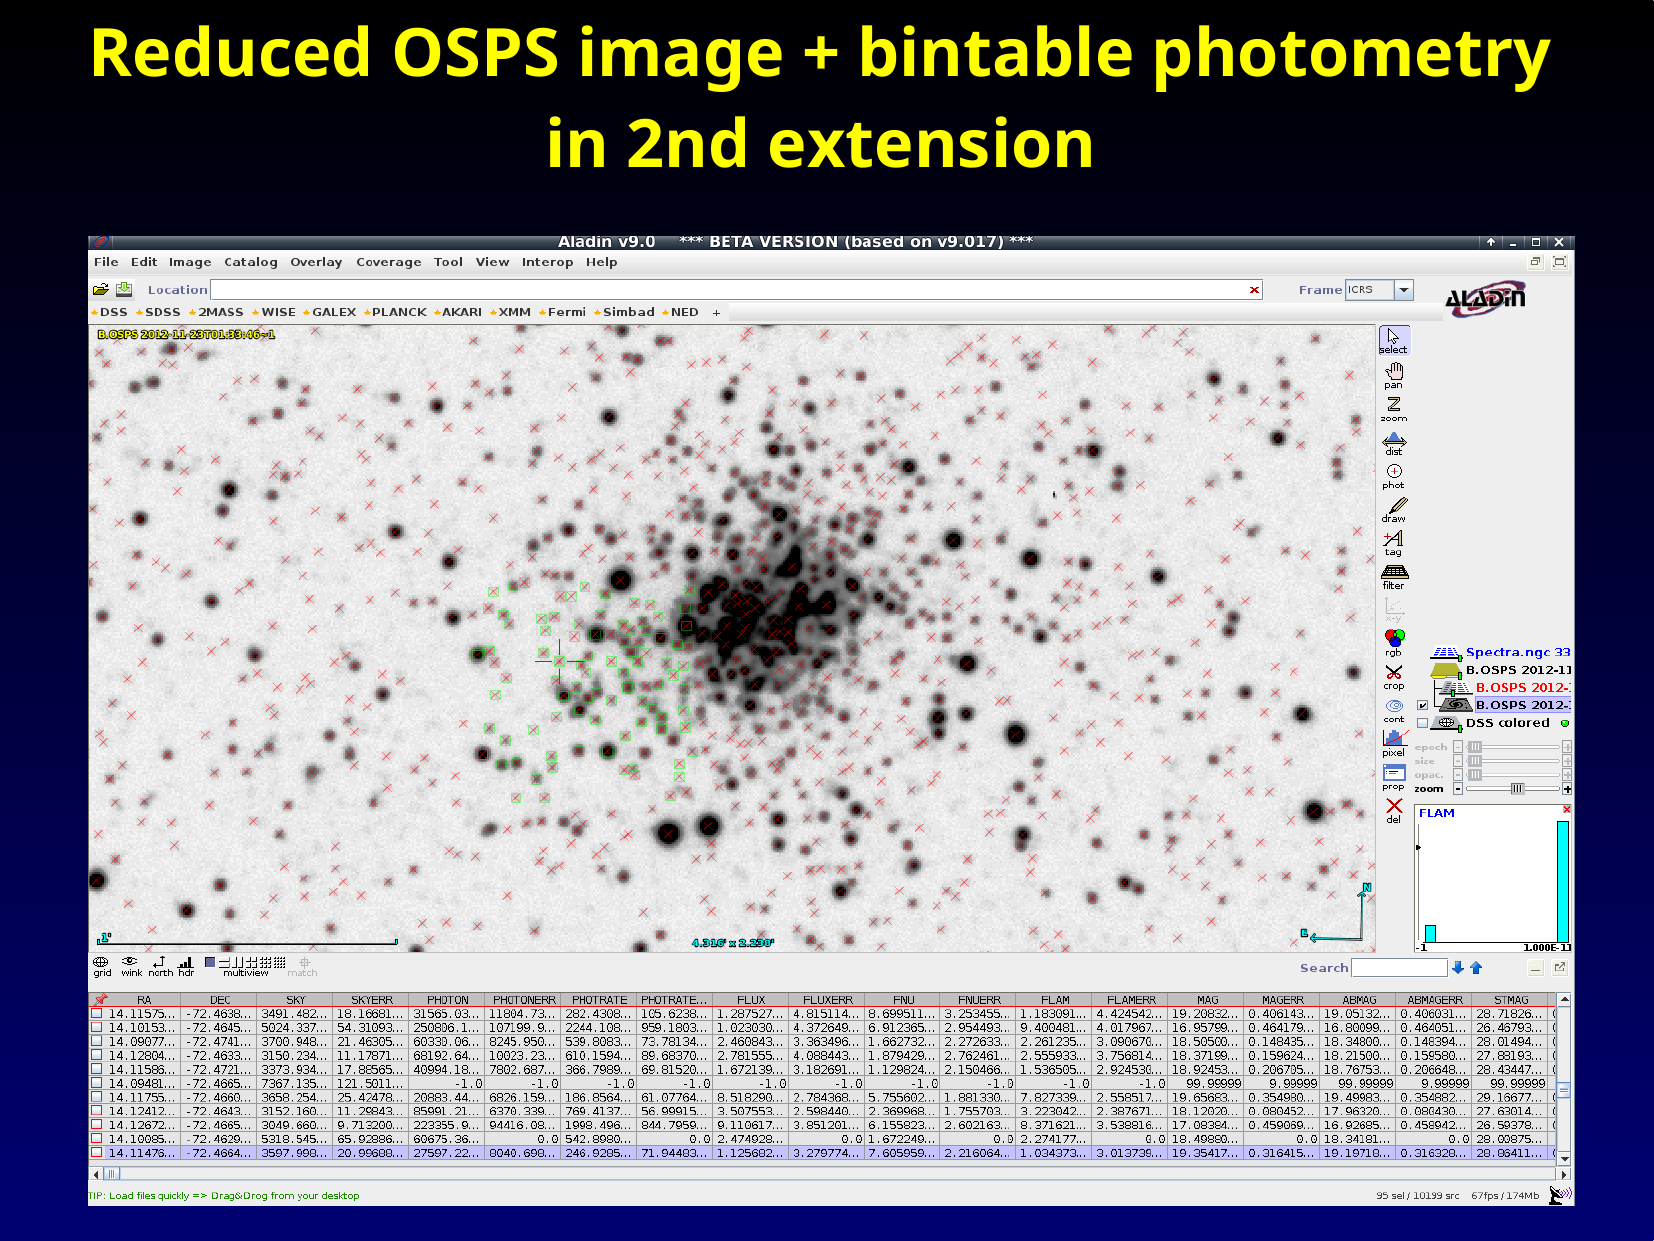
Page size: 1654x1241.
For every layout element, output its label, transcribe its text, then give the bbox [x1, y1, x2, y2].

list [1025, 147, 1038, 158]
list [88, 147, 1577, 1229]
picture [88, 236, 1575, 1206]
title Reduced OSPS image + bintable photometry in 2nd extension [76, 15, 1565, 178]
list [722, 147, 735, 159]
